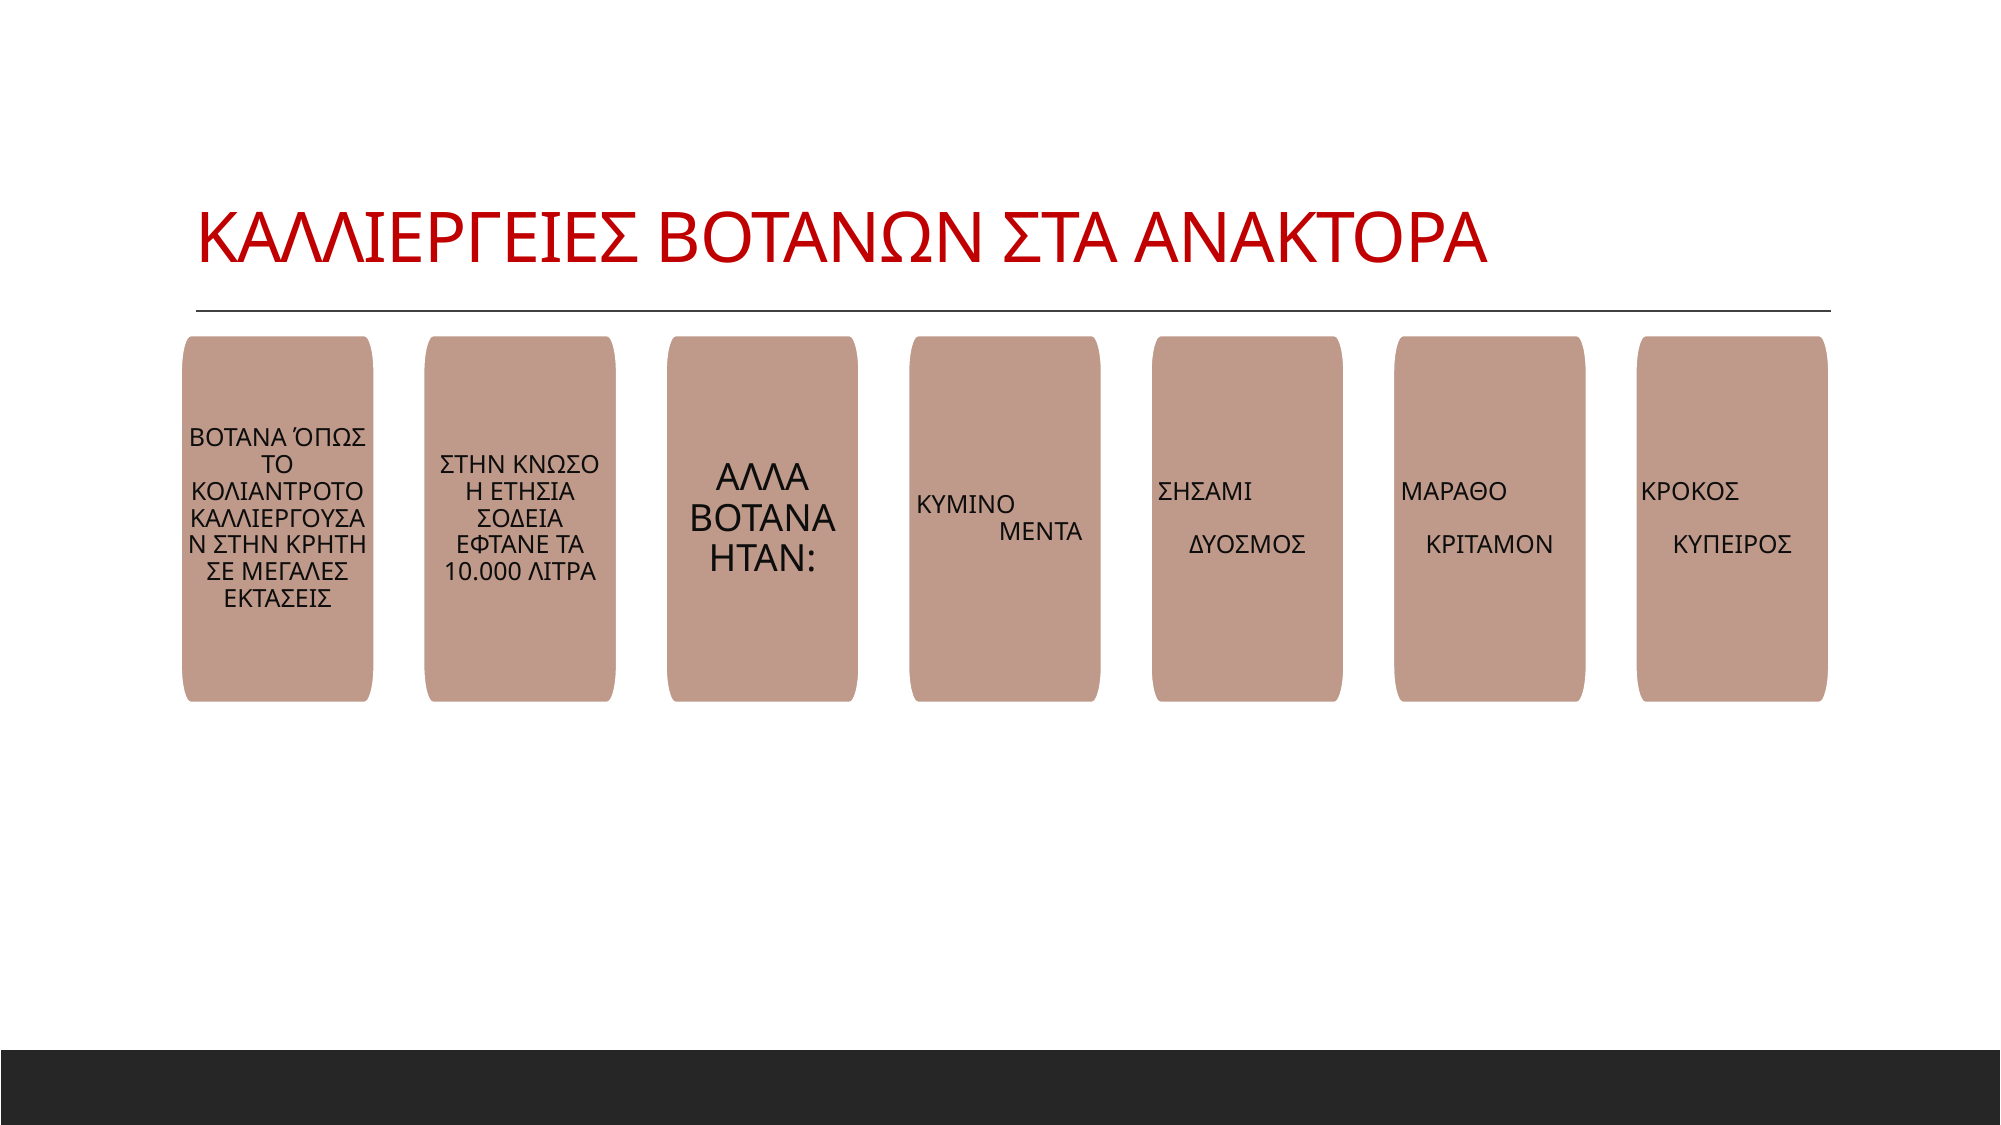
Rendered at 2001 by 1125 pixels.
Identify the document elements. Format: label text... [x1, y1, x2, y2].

text_box ΣΗΣΑΜΙ ΔΥΟΣΜΟΣ [1150, 335, 1345, 703]
text_box ΒΟΤΑΝΑ ΌΠΩΣ ΤΟ ΚΟΛΙΑΝΤΡΟΤΟ ΚΑΛΛΙΕΡΓΟΥΣΑΝ ΣΤΗΝ ΚΡΗΤΗ ΣΕ ΜΕΓΑΛΕΣ ΕΚΤΑΣΕΙΣ [180, 335, 375, 703]
text_box ΑΛΛΑ ΒΟΤΑΝΑ ΗΤΑΝ: [665, 335, 860, 703]
title ΚΑΛΛΙΕΡΓΕΙΕΣ ΒΟΤΑΝΩΝ ΣΤΑ ΑΝΑΚΤΟΡΑ [180, 146, 1831, 286]
text_box ΚΡΟΚΟΣ ΚΥΠΕΙΡΟΣ [1635, 335, 1830, 703]
text_box ΣΤΗΝ ΚΝΩΣΟ Η ΕΤΗΣΙΑ ΣΟΔΕΙΑ ΕΦΤΑΝΕ ΤΑ 10.000 ΛΙΤΡΑ [423, 335, 618, 703]
text_box ΚΥΜΙΝΟ ΜΕΝΤΑ [908, 335, 1103, 703]
text_box ΜΑΡΑΘΟ ΚΡΙΤΑΜΟΝ [1392, 335, 1587, 703]
